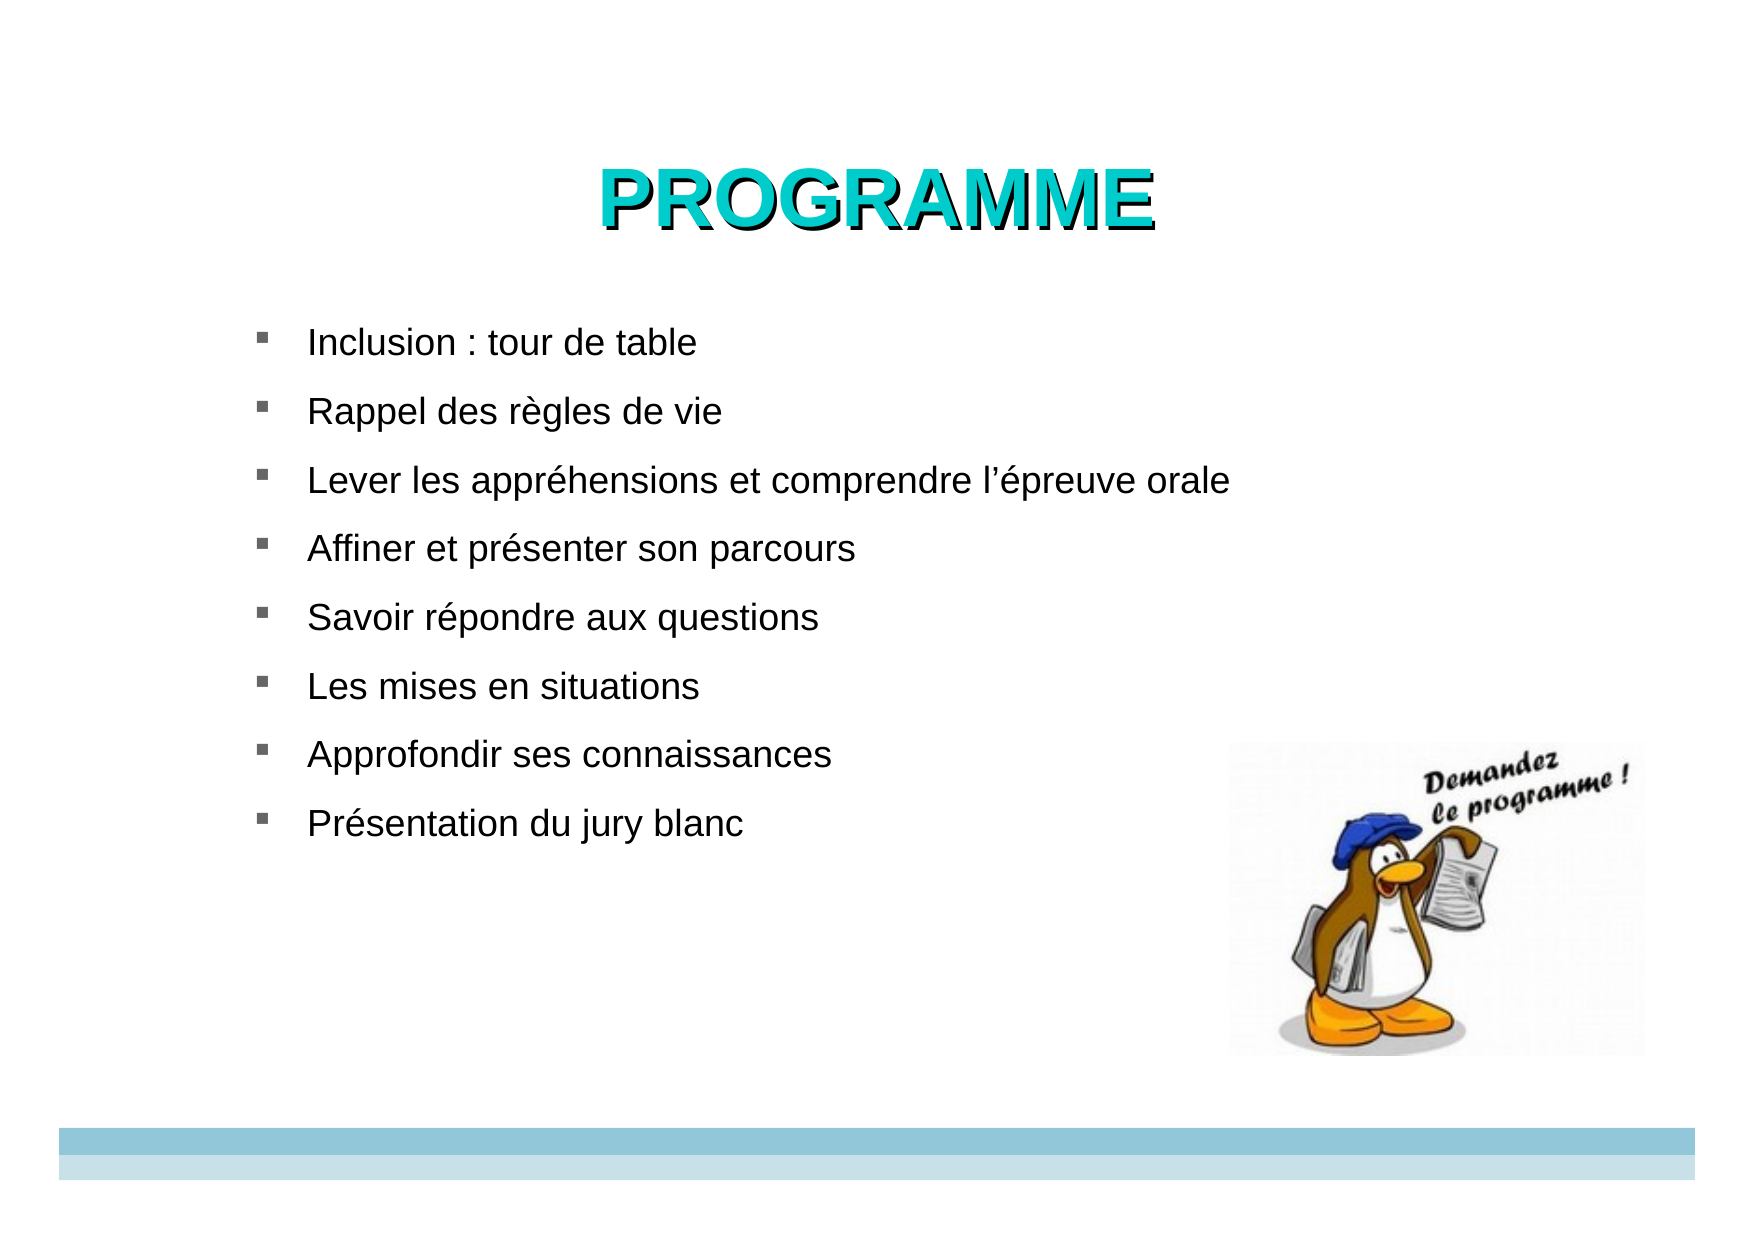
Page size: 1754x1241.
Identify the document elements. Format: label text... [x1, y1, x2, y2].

list Inclusion : tour de table Rappel des règles de vie Lever les appréhensions et comprendre l’épreuve orale Affiner et présenter son parcours Savoir répondre aux questions Les mises en situations Approfondir ses connaissances Présentation du jury blanc [236, 321, 1552, 973]
title PROGRAMME [140, 103, 1614, 292]
picture [1229, 742, 1645, 1056]
